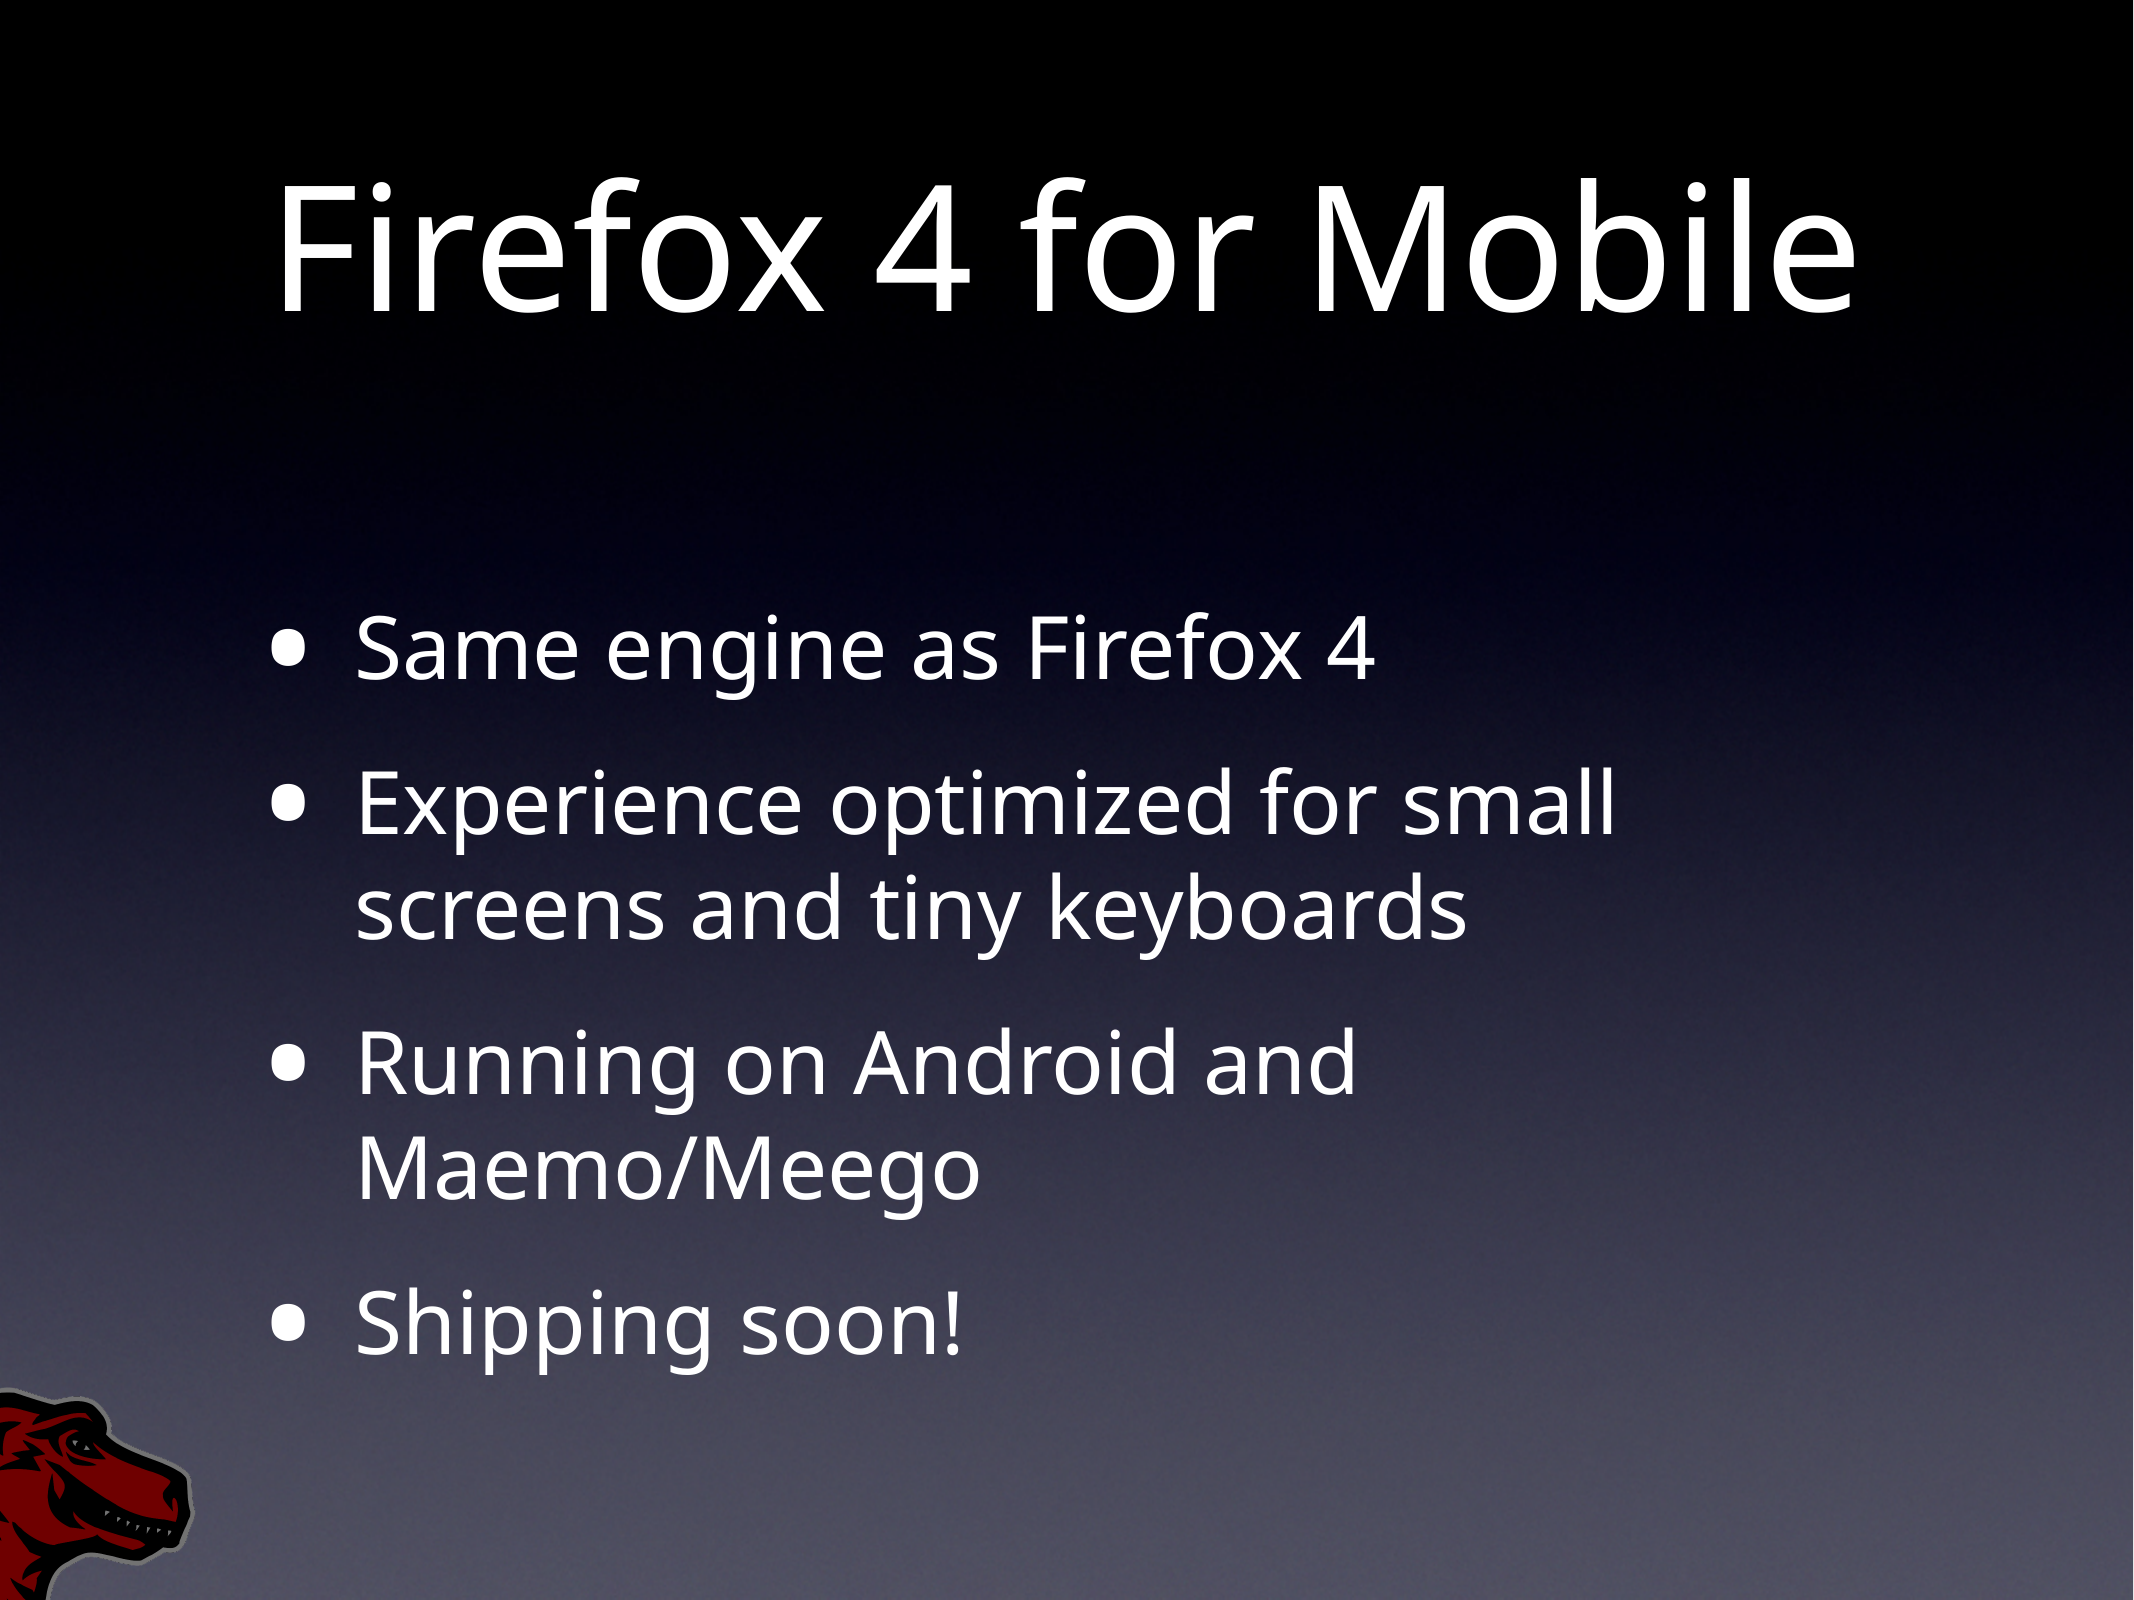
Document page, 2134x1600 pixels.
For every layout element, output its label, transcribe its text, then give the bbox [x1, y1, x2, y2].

list Same engine as Firefox 4 Experience optimized for small screens and tiny keyboards Running on Android and Maemo/Meego Shipping soon! [208, 454, 1925, 1510]
picture [0, 0, 2134, 1600]
title Firefox 4 for Mobile [208, 23, 1925, 454]
